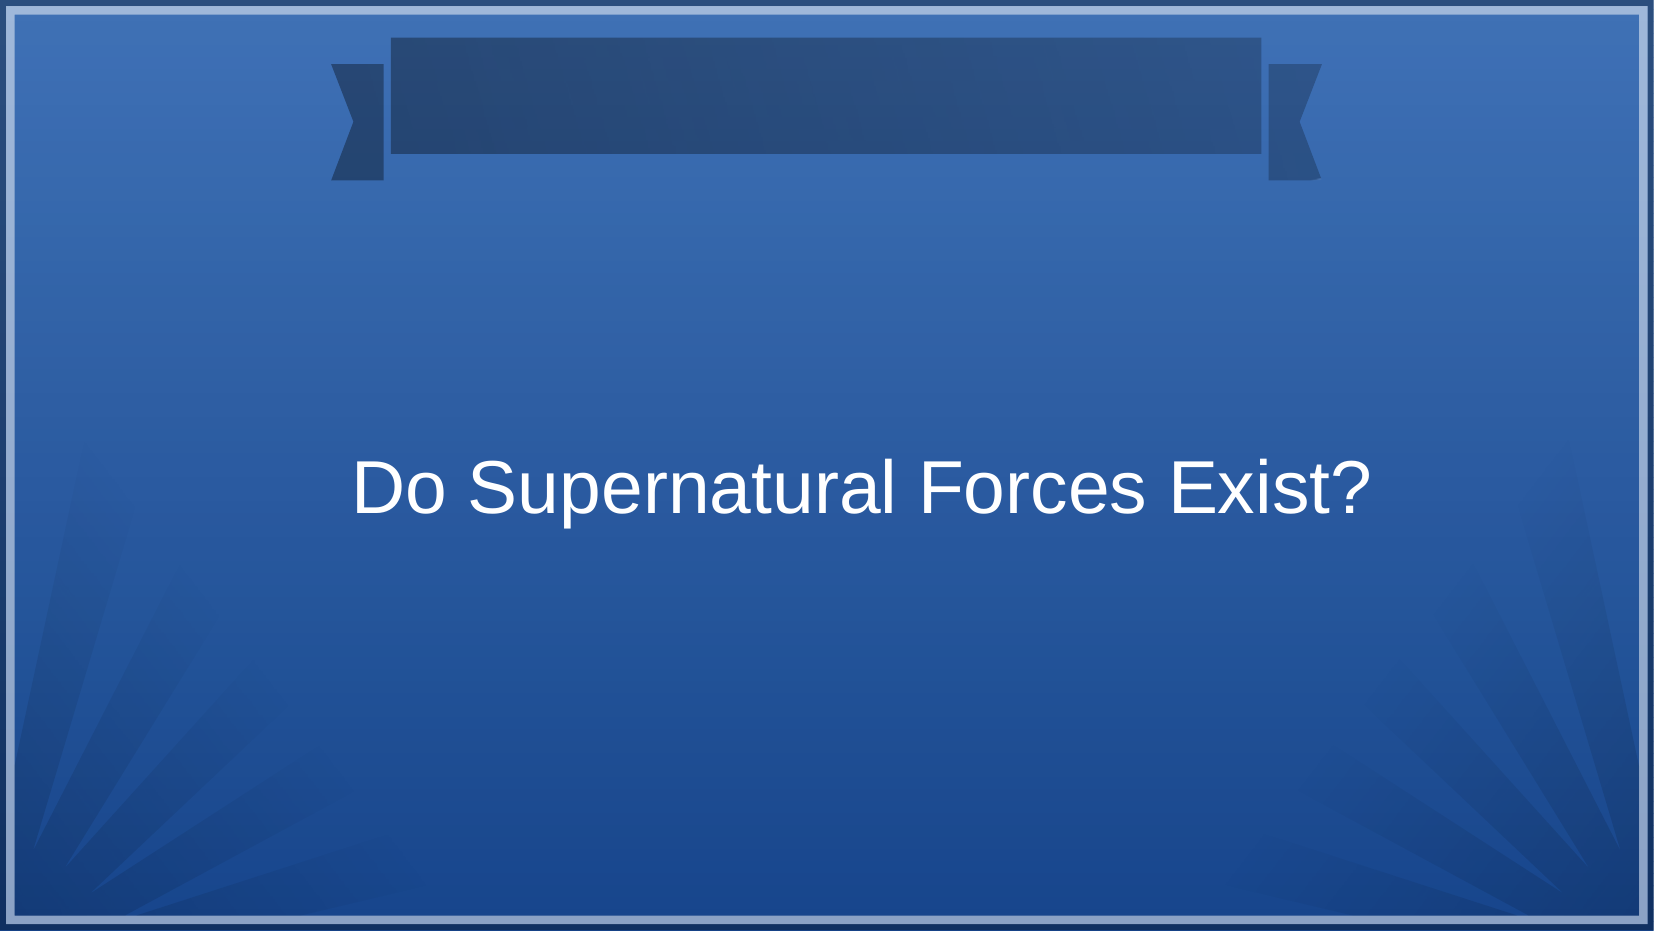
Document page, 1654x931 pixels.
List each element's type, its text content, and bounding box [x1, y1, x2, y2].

list Do Supernatural Forces Exist? [82, 217, 1571, 758]
